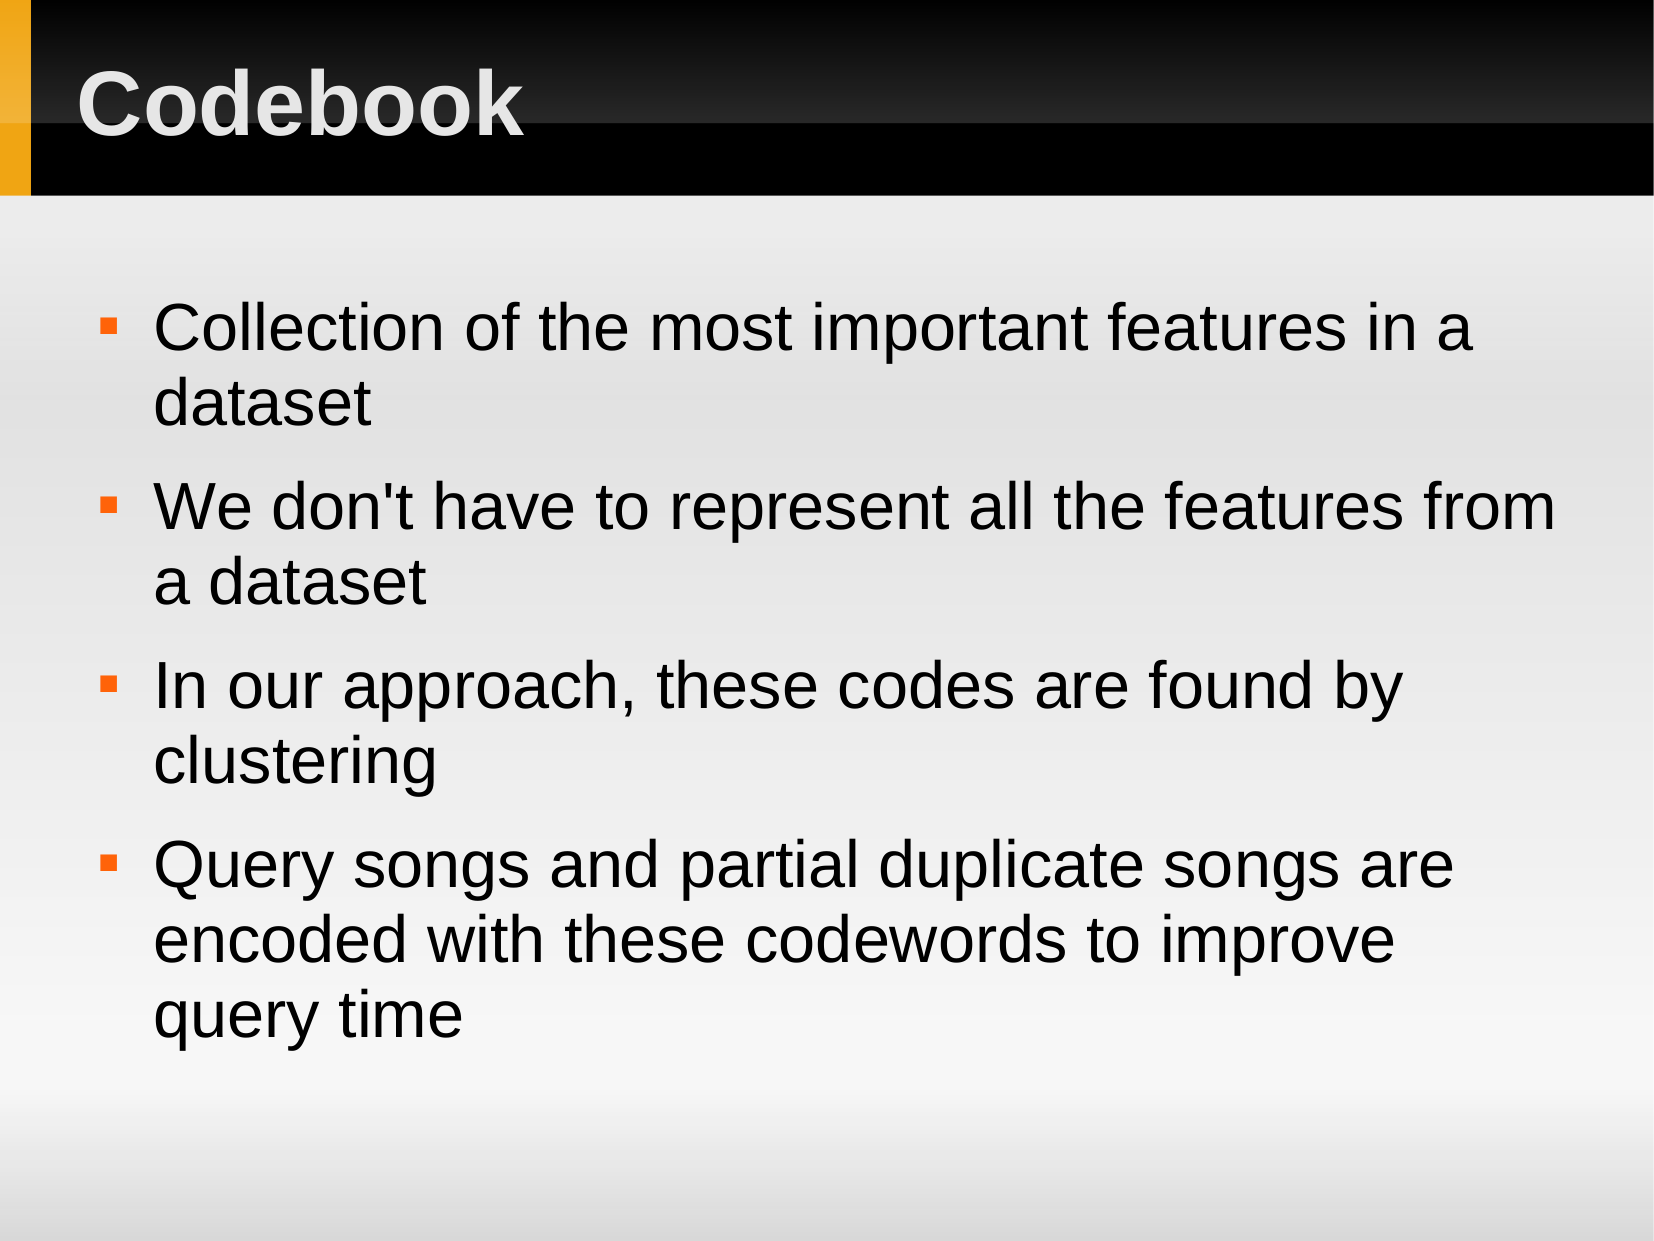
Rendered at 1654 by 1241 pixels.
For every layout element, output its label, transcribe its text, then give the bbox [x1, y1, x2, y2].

title Codebook [76, 0, 1565, 208]
list Collection of the most important features in a dataset We don't have to represent all the features from a dataset In our approach, these codes are found by clustering Query songs and partial duplicate songs are encoded with these codewords to improve query time [82, 290, 1571, 1109]
picture [0, 0, 1654, 1241]
